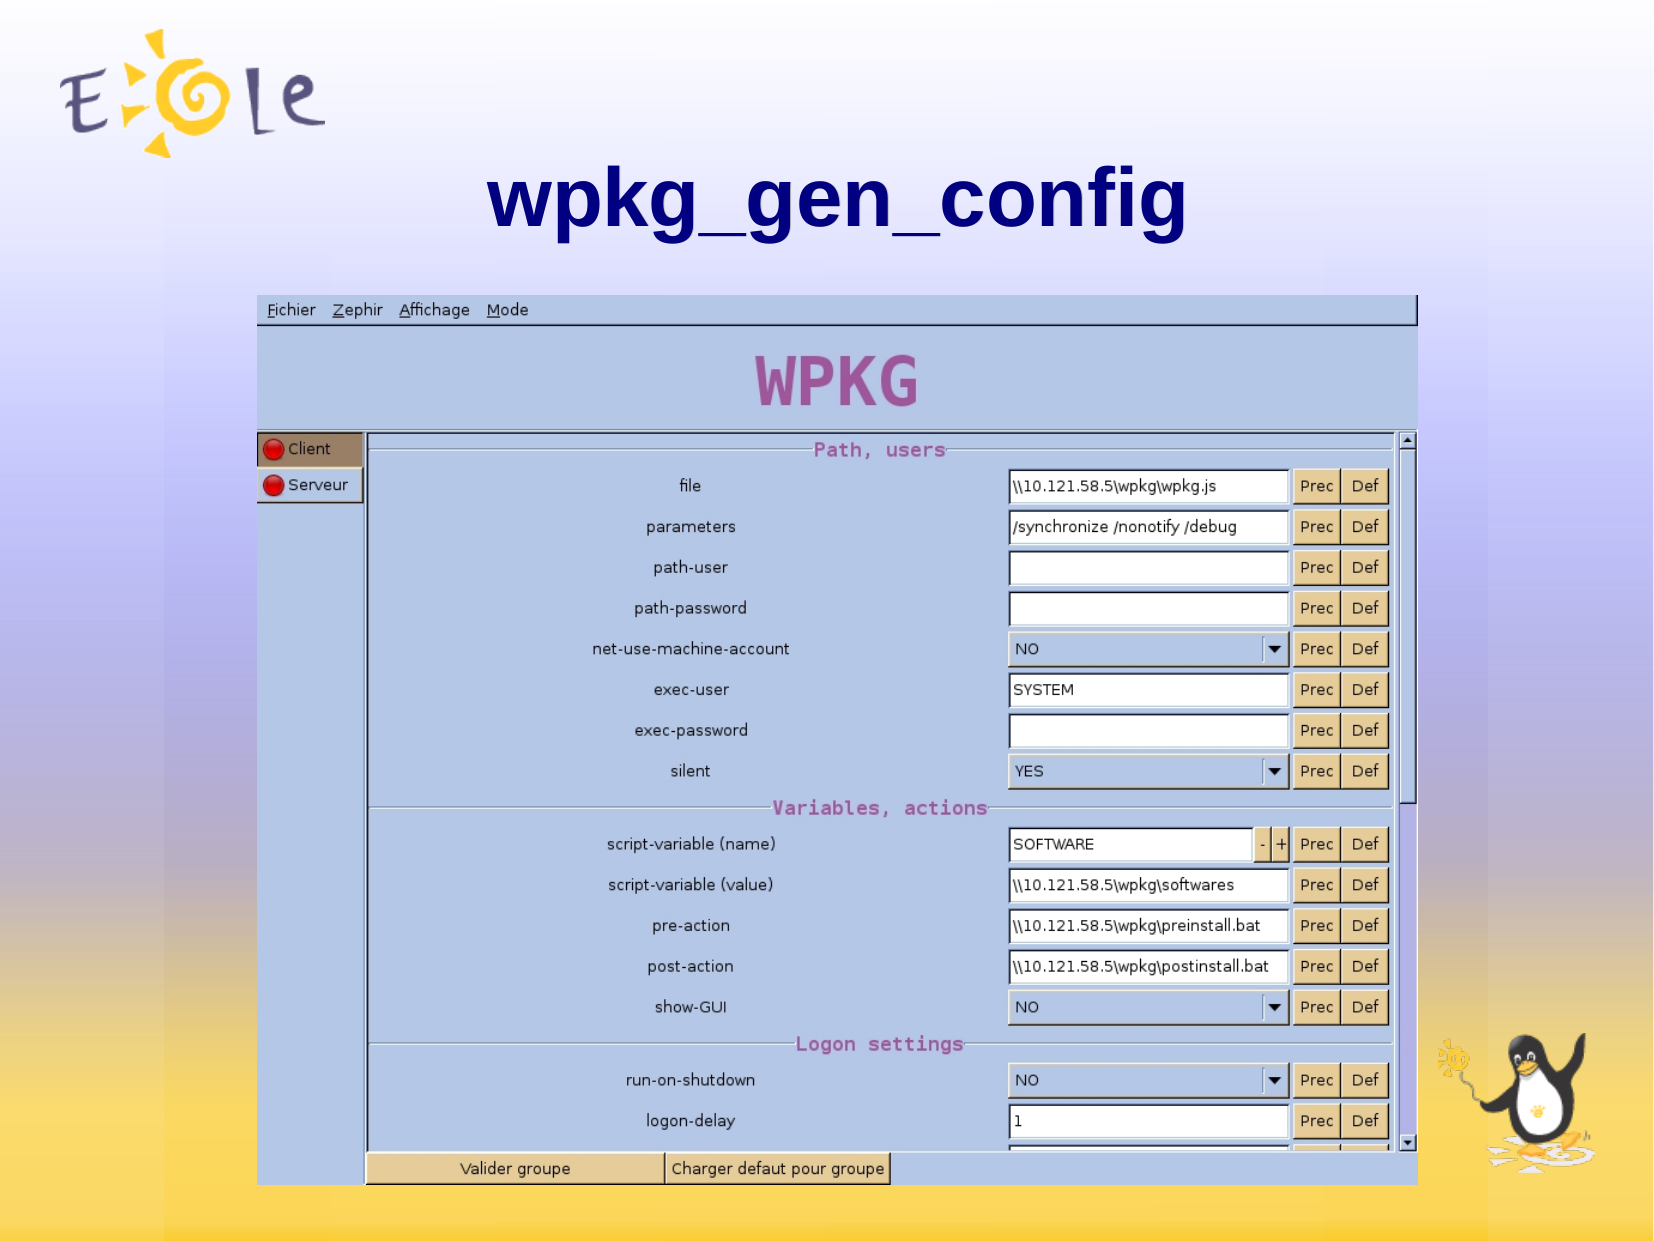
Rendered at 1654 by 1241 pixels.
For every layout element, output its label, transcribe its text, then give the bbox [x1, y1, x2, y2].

picture [0, 0, 1654, 1241]
text_box wpkg_gen_config [472, 143, 1271, 266]
